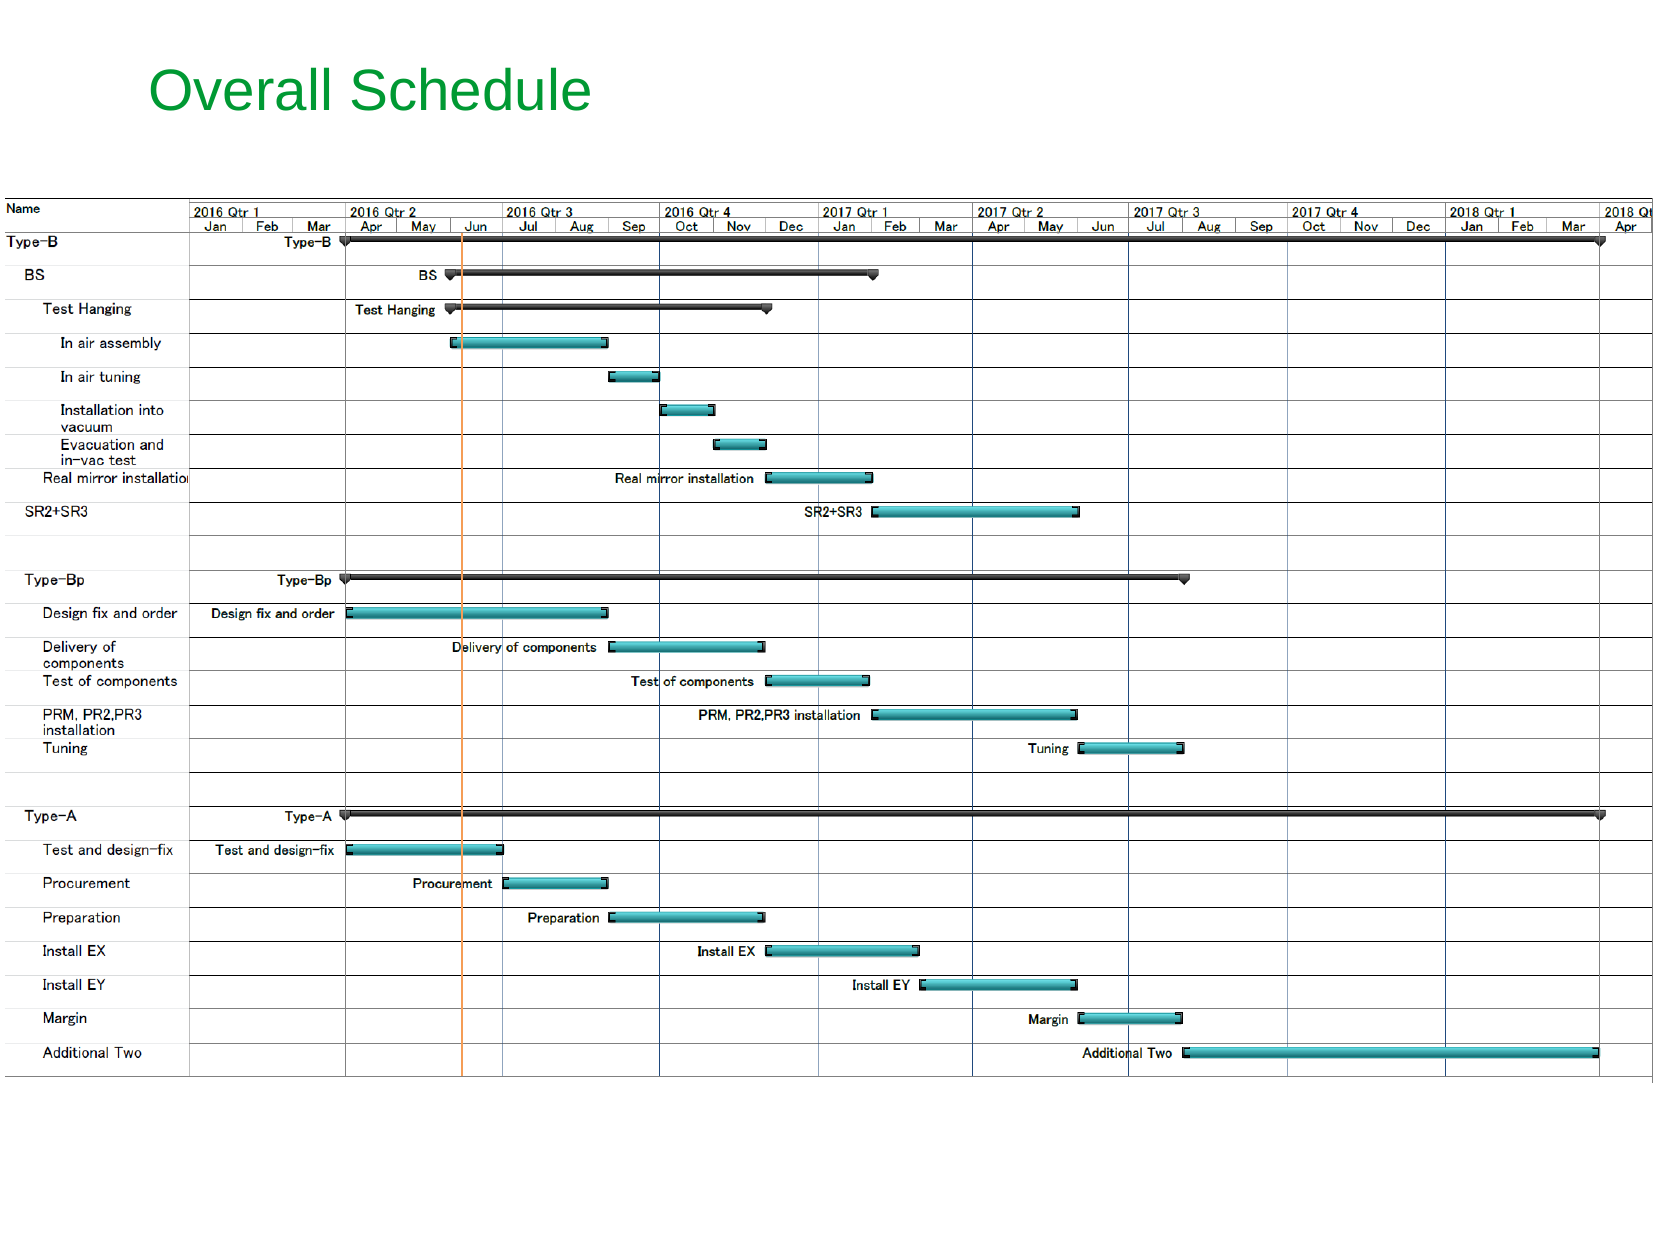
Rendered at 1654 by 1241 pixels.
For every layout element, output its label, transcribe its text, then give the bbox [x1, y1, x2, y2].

picture [5, 194, 1654, 1083]
text_box Overall Schedule [133, 50, 609, 130]
